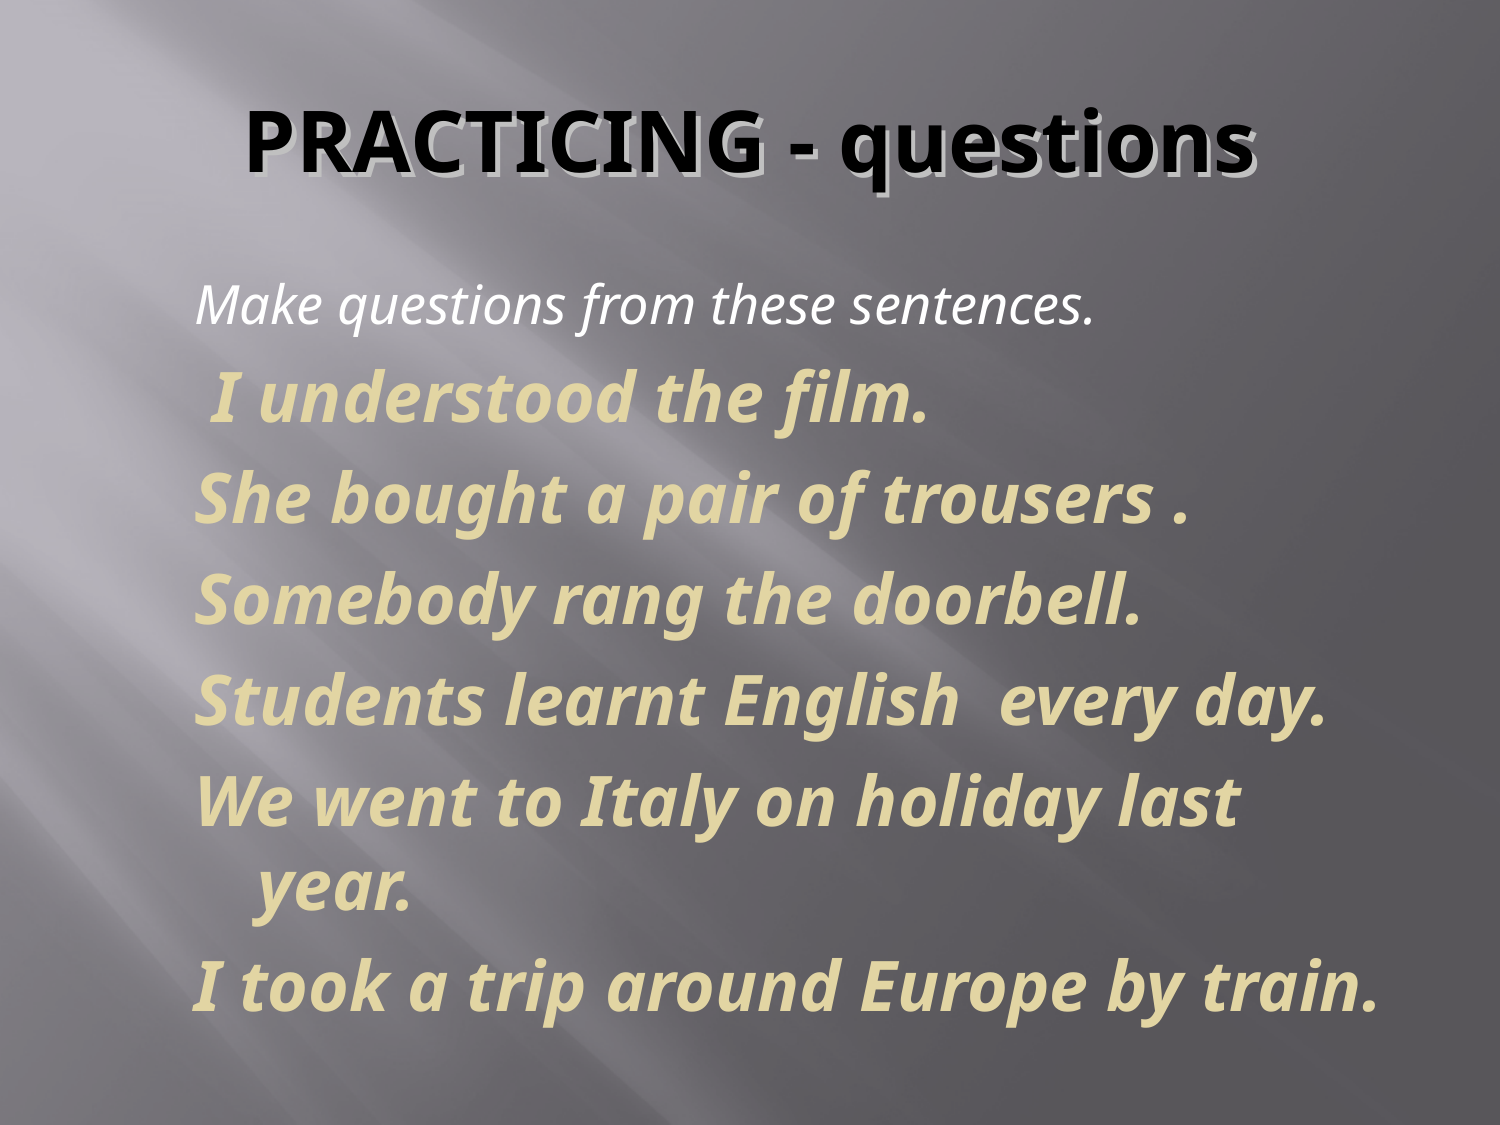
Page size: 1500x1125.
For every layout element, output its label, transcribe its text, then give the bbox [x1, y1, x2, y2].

title PRACTICING - questions [75, 45, 1426, 233]
list Make questions from these sentences. I understood the film. She bought a pair of trousers . Somebody rang the doorbell. Students learnt English every day. We went to Italy on holiday last year. I took a trip around Europe by train. [75, 262, 1426, 1036]
